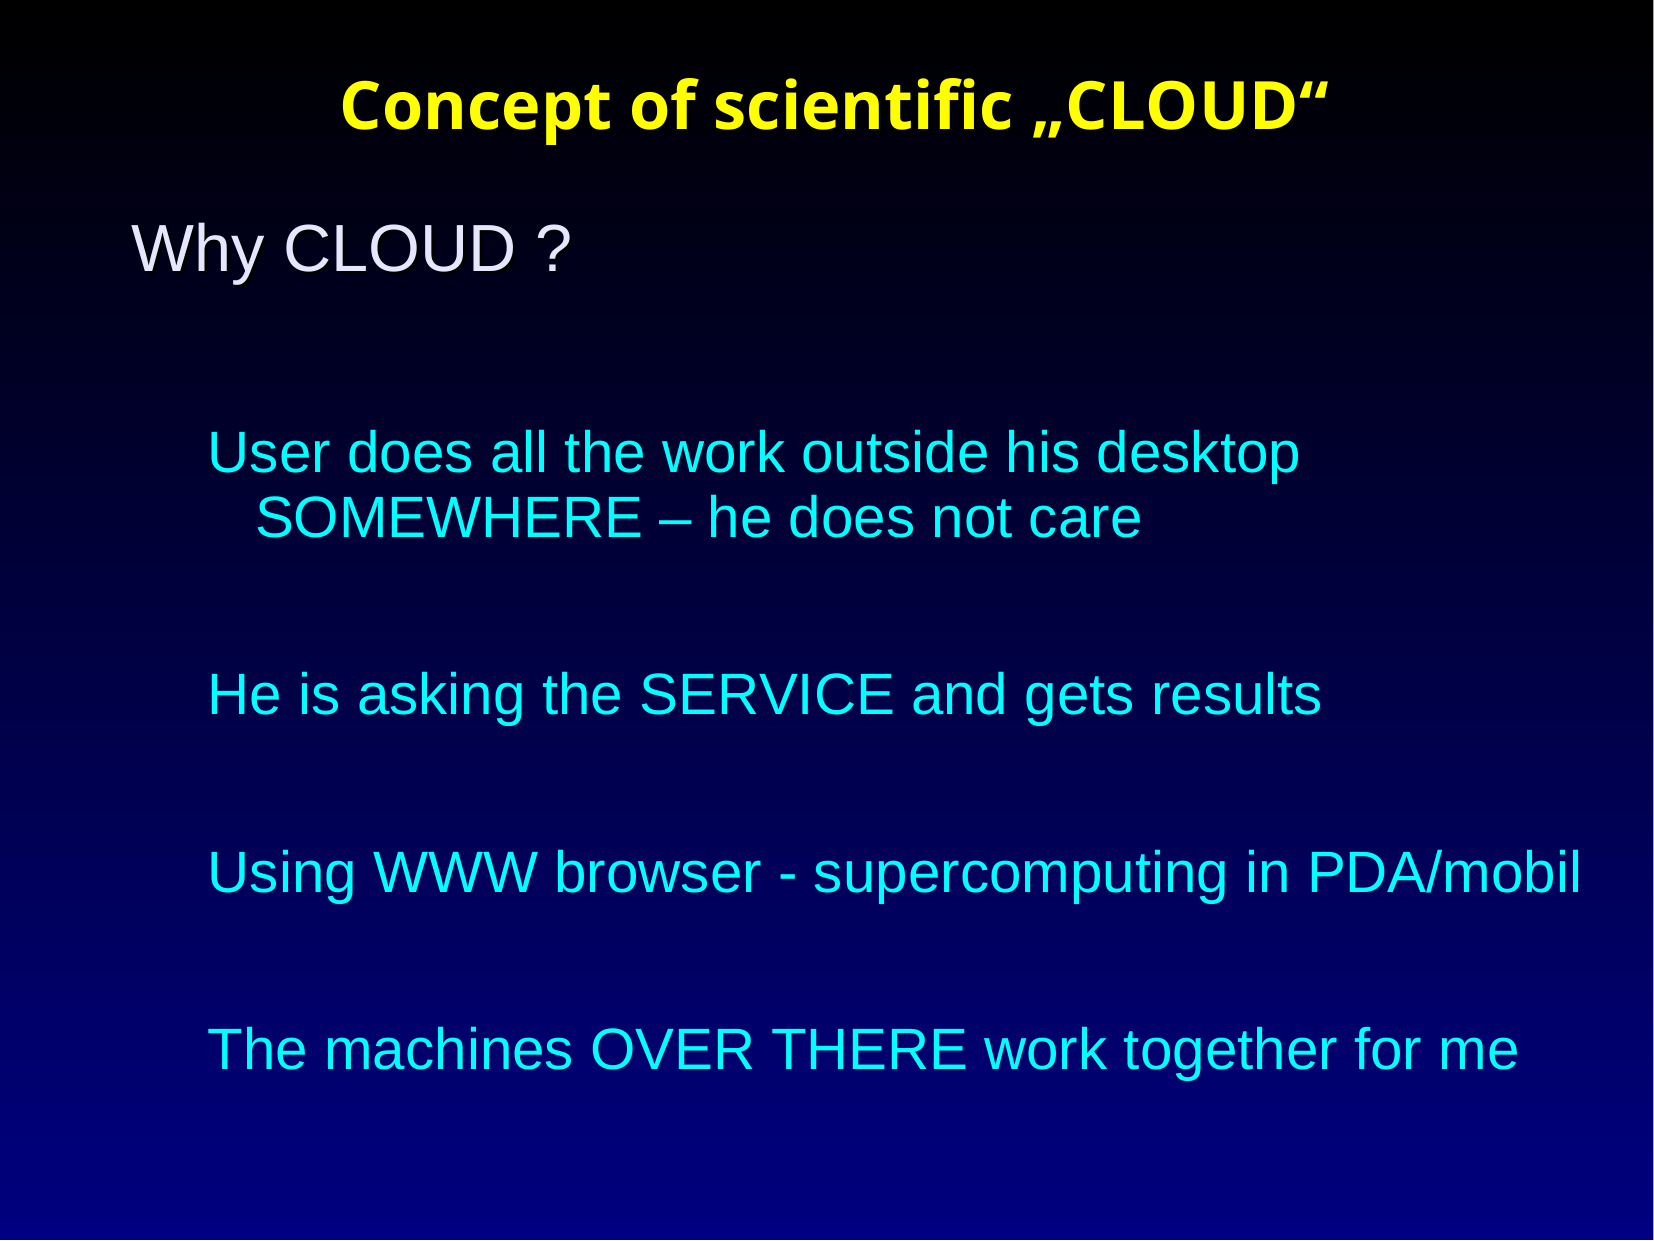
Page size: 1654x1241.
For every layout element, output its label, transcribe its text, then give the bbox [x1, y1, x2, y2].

title Concept of scientific „CLOUD“ [90, 0, 1579, 208]
list Why CLOUD ? User does all the work outside his desktop SOMEWHERE – he does not care He is asking the SERVICE and gets results Using WWW browser - supercomputing in PDA/mobil The machines OVER THERE work together for me [113, 211, 1602, 1241]
